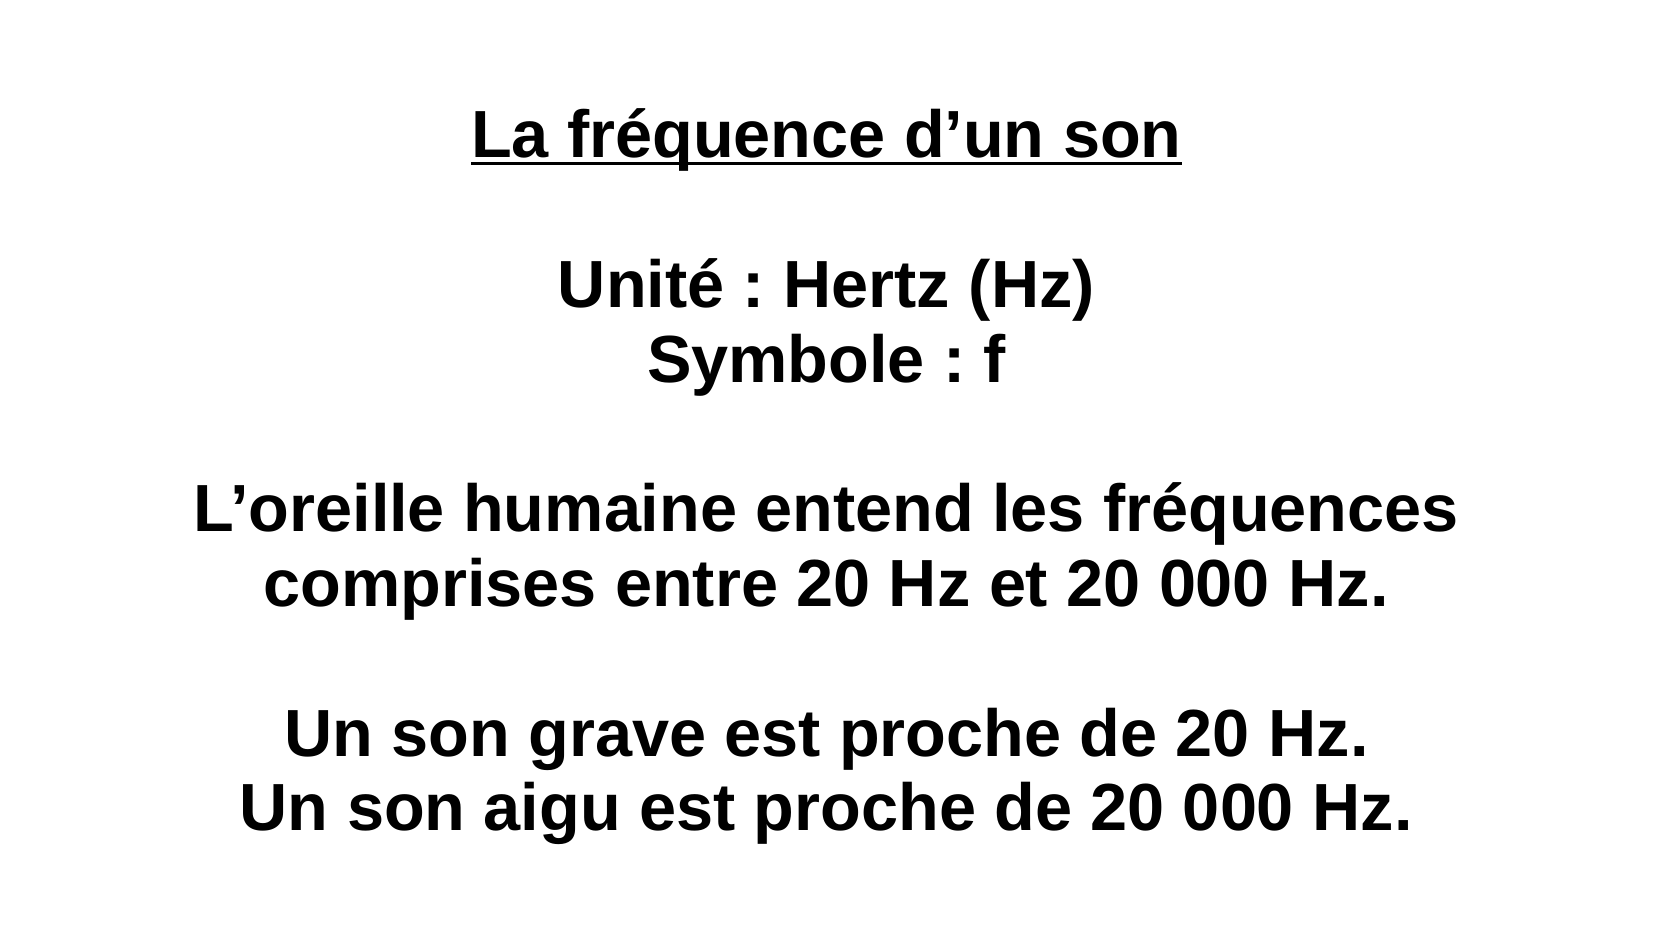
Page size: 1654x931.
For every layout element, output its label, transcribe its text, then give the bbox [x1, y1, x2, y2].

subtitle La fréquence d’un son Unité : Hertz (Hz) Symbole : f L’oreille humaine entend les fréquences comprises entre 20 Hz et 20 000 Hz. Un son grave est proche de 20 Hz. Un son aigu est proche de 20 000 Hz. [82, 86, 1571, 857]
